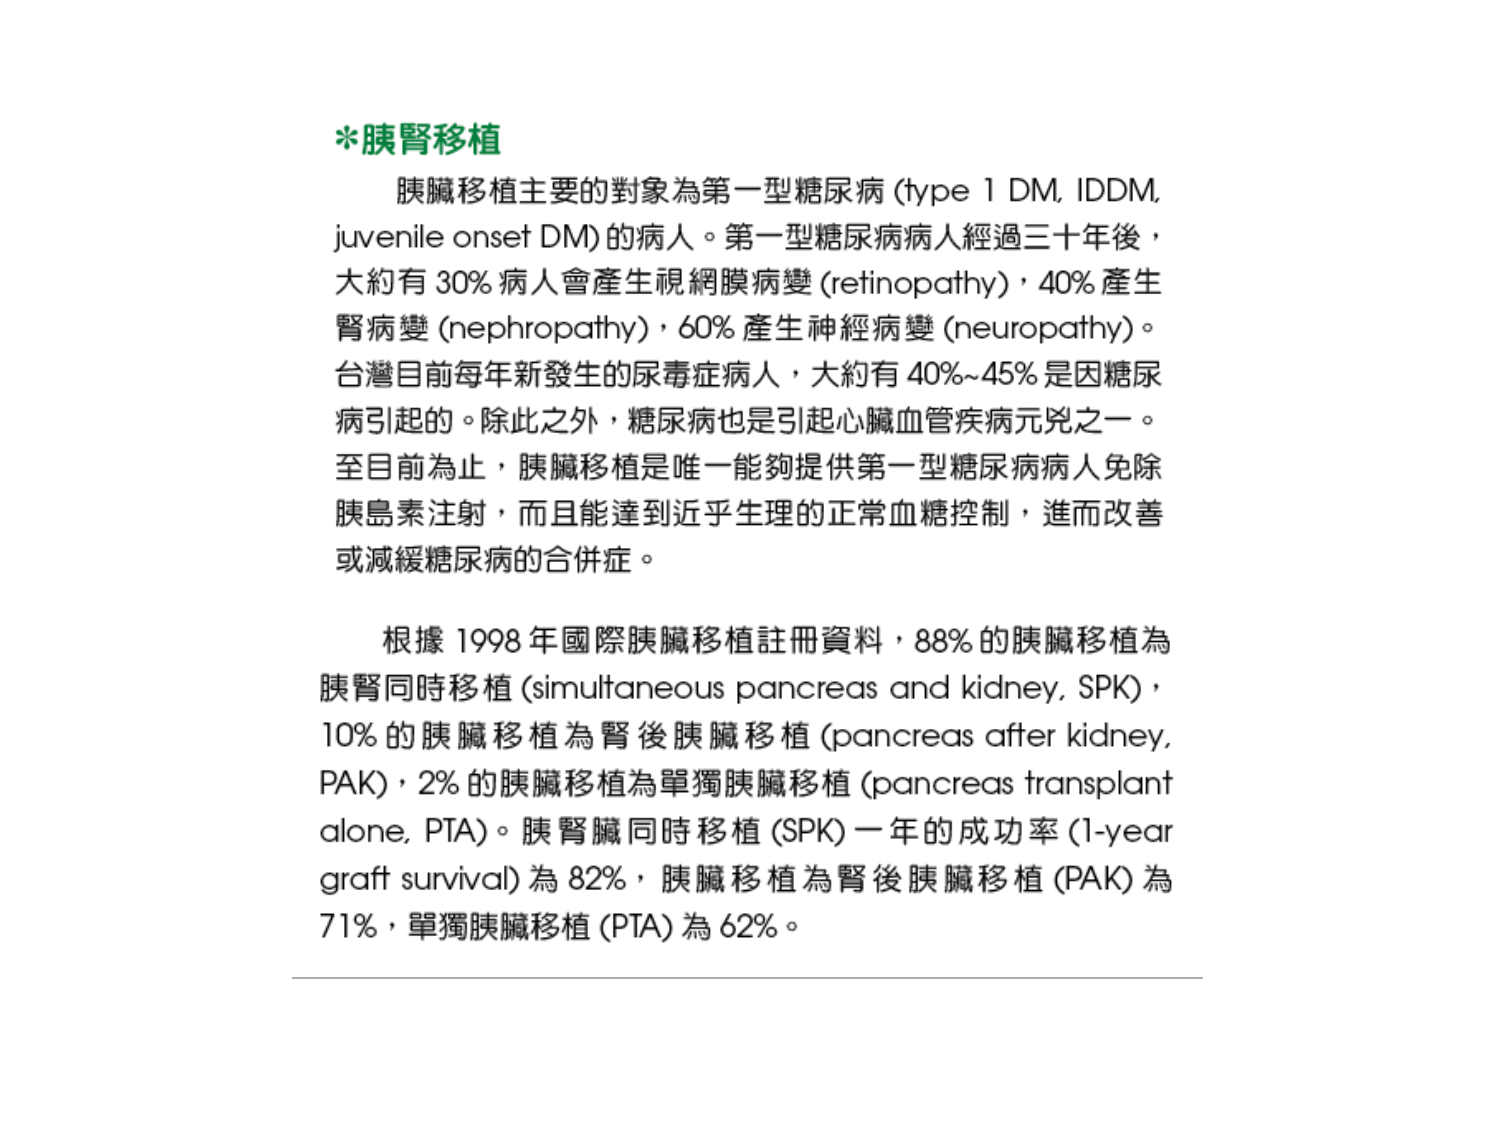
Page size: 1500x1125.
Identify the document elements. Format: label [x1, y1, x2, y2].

picture [292, 89, 1204, 977]
